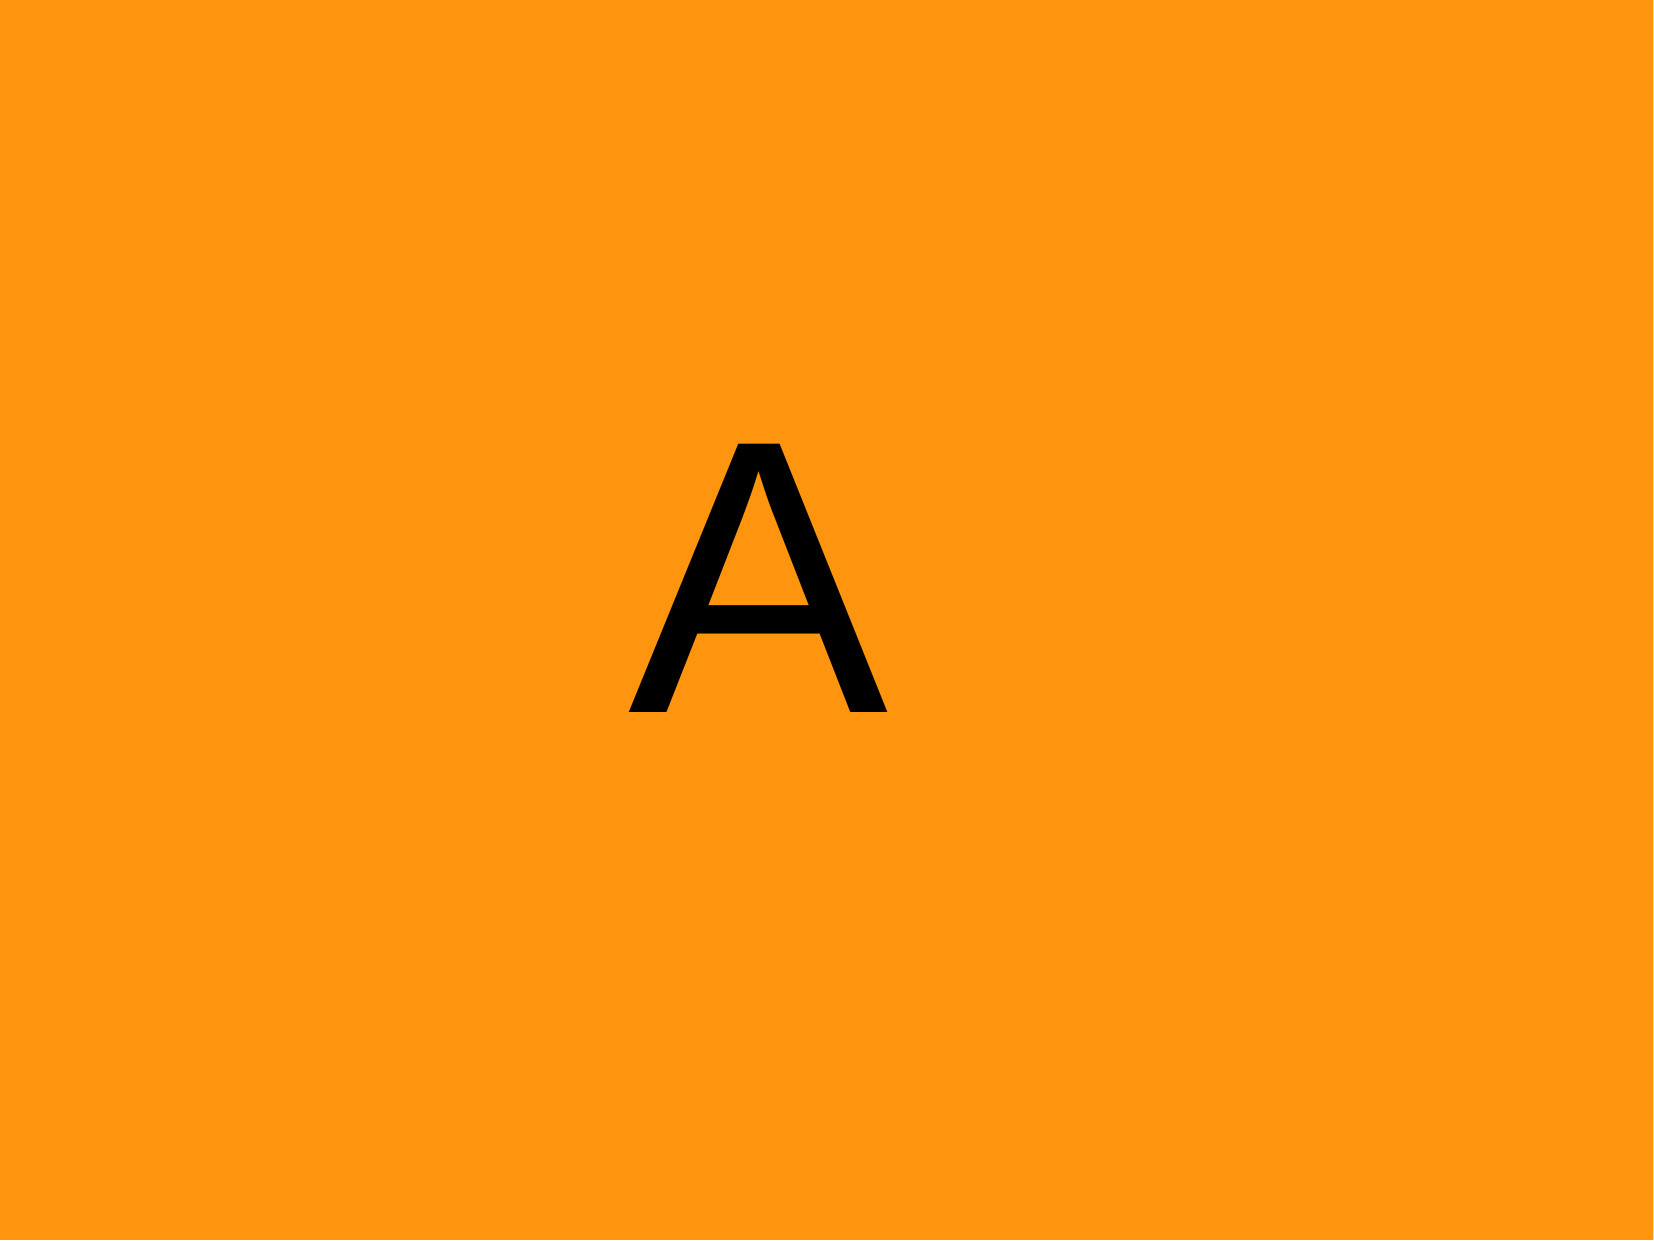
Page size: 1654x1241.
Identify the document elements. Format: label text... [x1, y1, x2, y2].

text_box A [614, 352, 945, 804]
